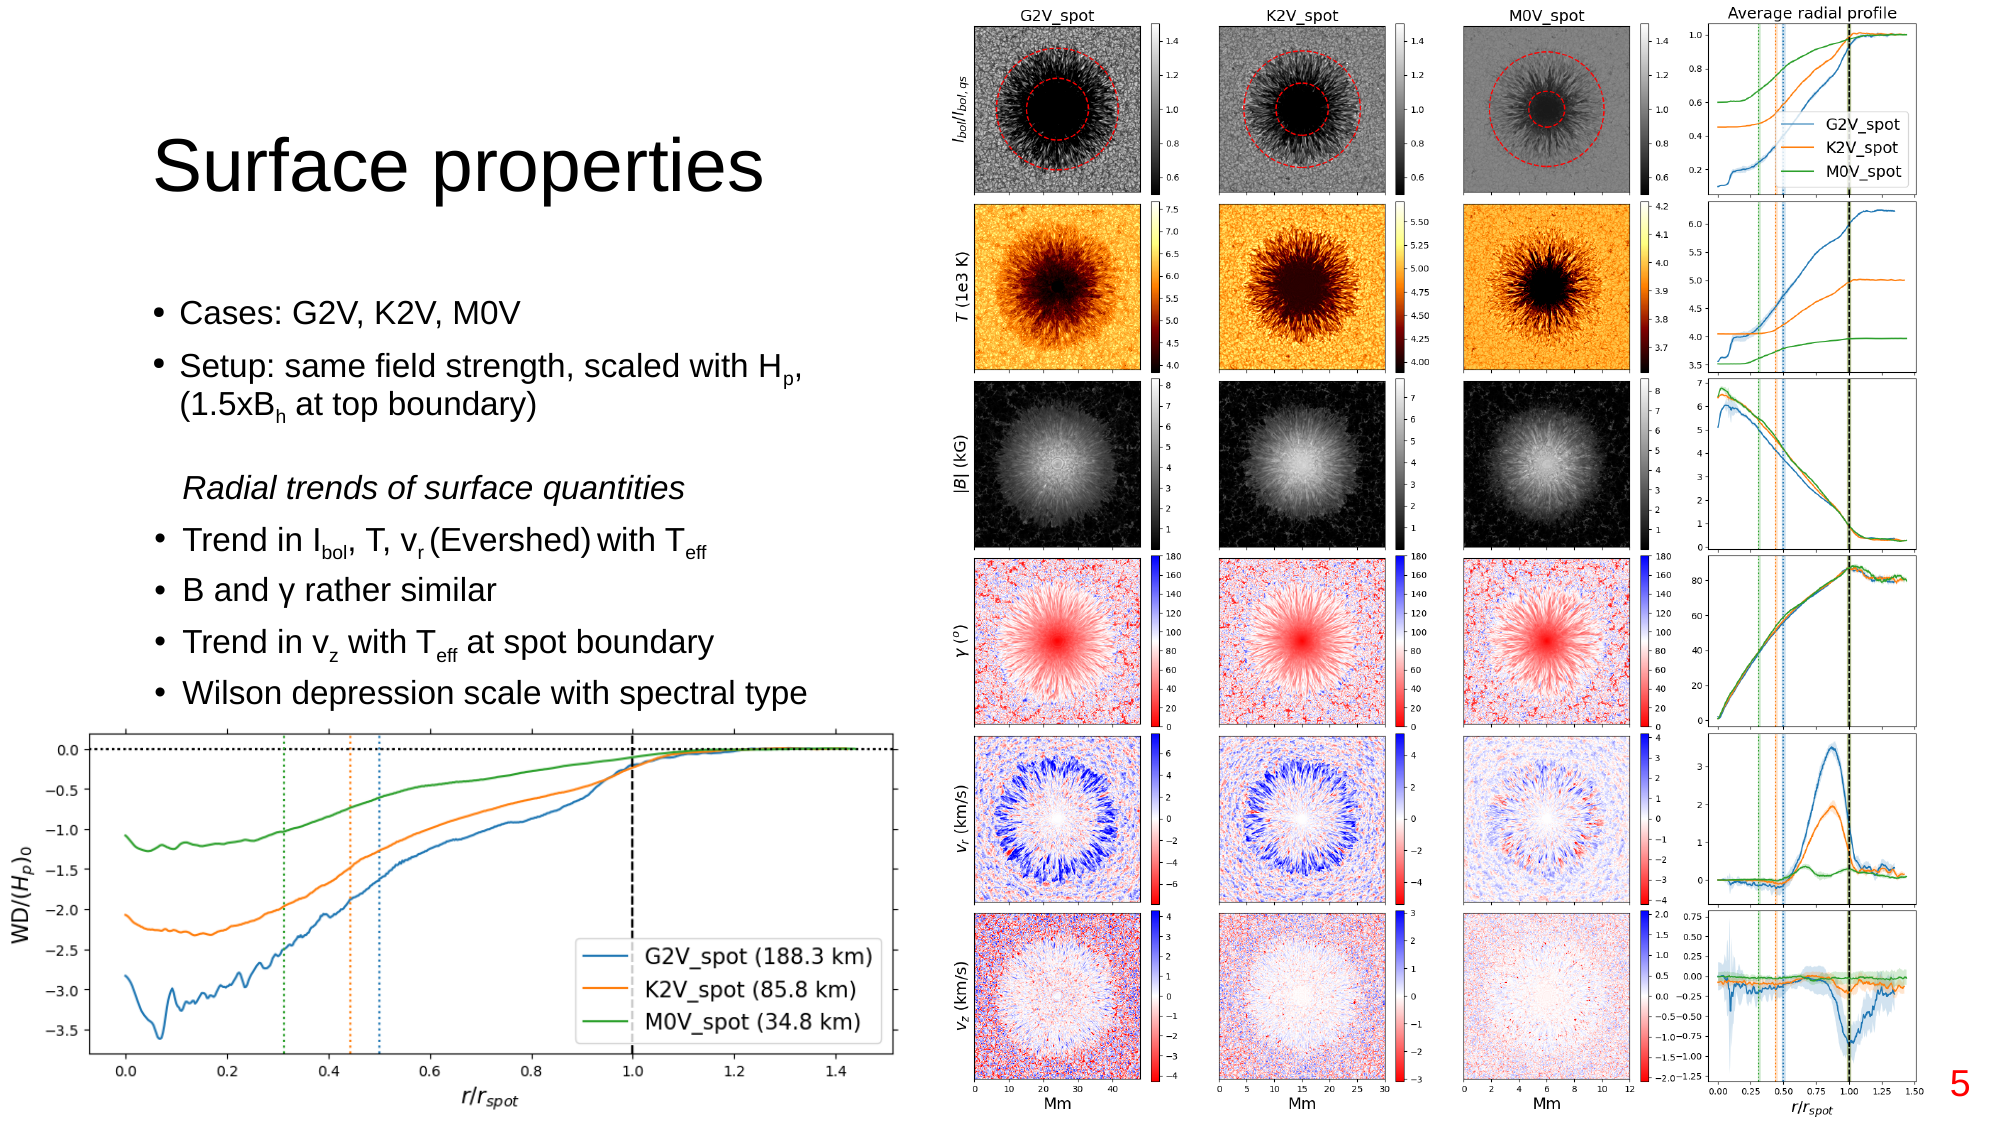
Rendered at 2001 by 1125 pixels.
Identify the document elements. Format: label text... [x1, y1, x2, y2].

picture [0, 719, 907, 1122]
picture [945, 0, 1930, 1125]
text_box <number> [1935, 1054, 2001, 1125]
text_box Surface properties [137, 59, 945, 278]
text_box Cases: G2V, K2V, M0V Setup: same field strength, scaled with Hp, (1.5xBh at top boundary) Radial trends of surface quantities Trend in Ibol, T, vr (Evershed) with Teff B and γ rather similar Trend in vz with Teff at spot boundary Wilson depression scale with spectral type [137, 291, 899, 719]
